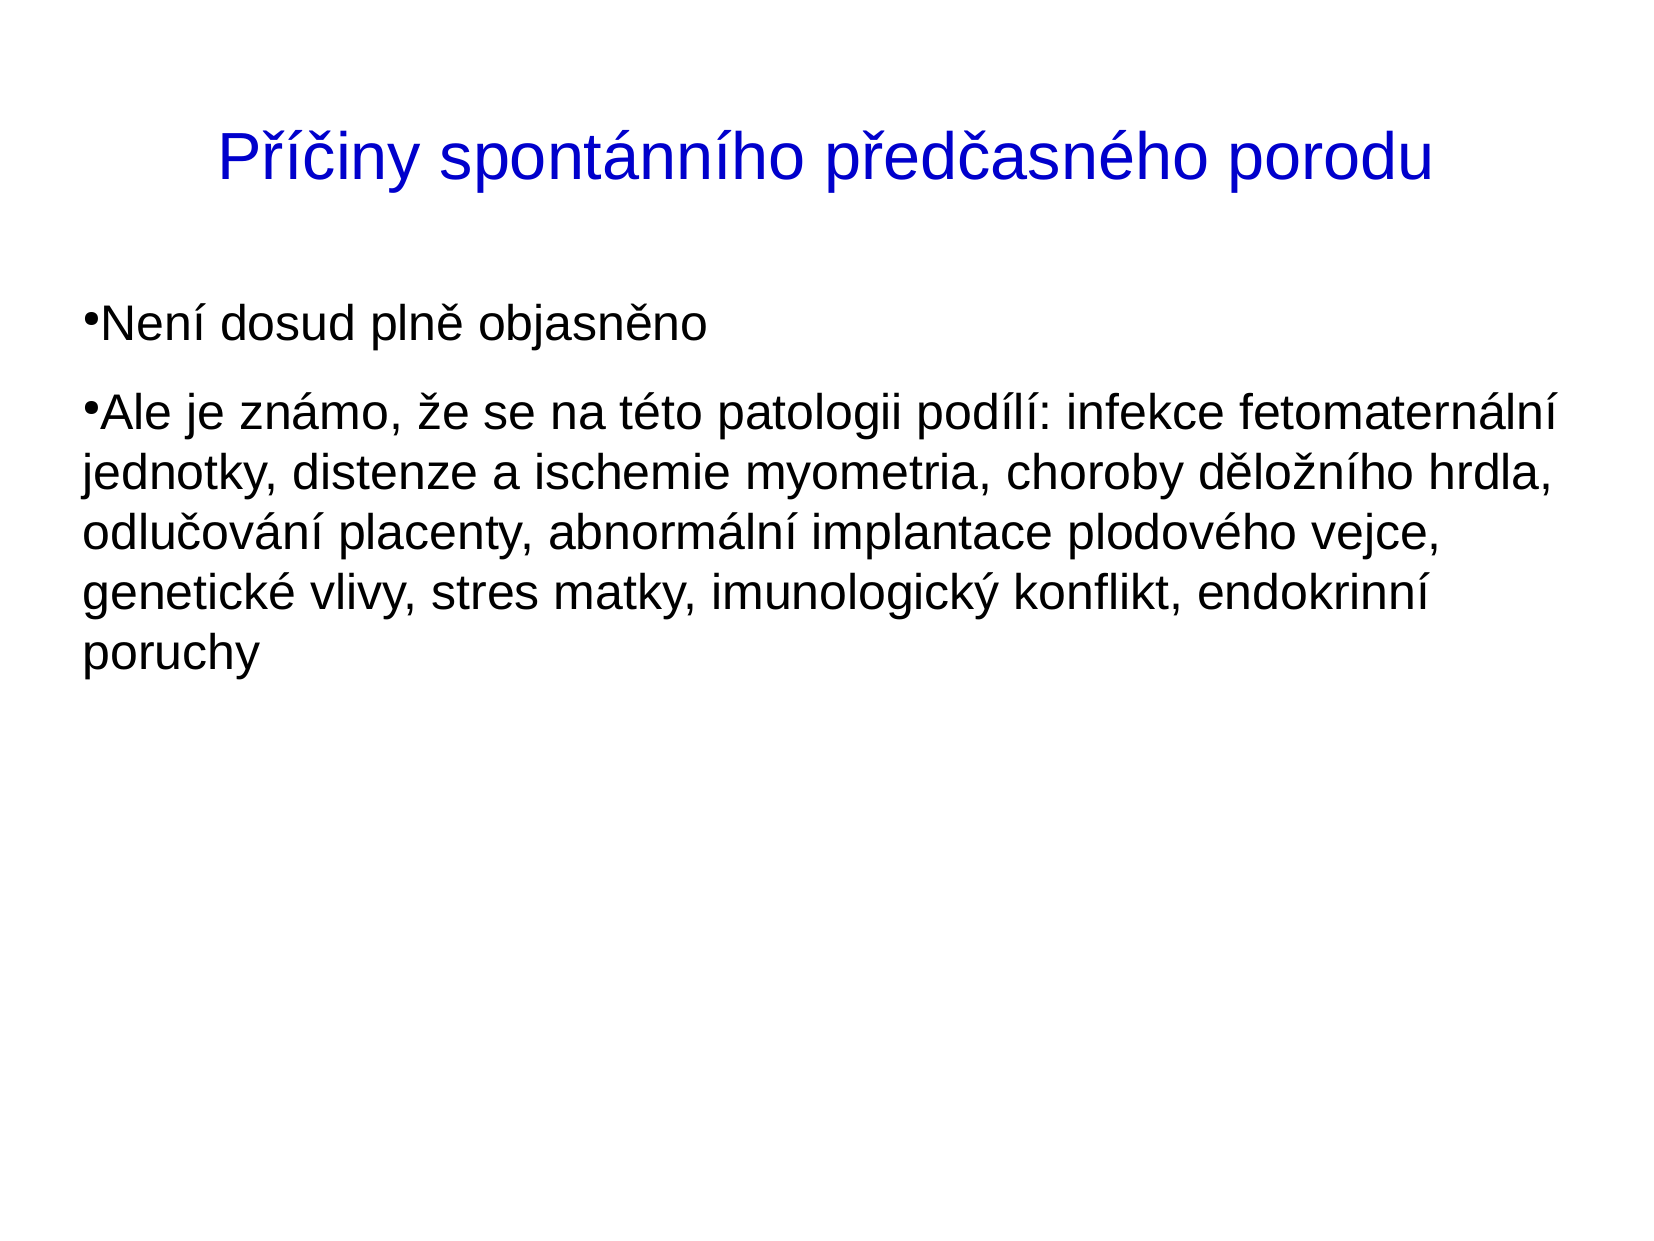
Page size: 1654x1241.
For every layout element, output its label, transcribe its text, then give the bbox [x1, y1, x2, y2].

title Příčiny spontánního předčasného porodu [82, 49, 1571, 257]
list Není dosud plně objasněno Ale je známo, že se na této patologii podílí: infekce fetomaternální jednotky, distenze a ischemie myometria, choroby děložního hrdla, odlučování placenty, abnormální implantace plodového vejce, genetické vlivy, stres matky, imunologický konflikt, endokrinní poruchy [82, 290, 1571, 1109]
